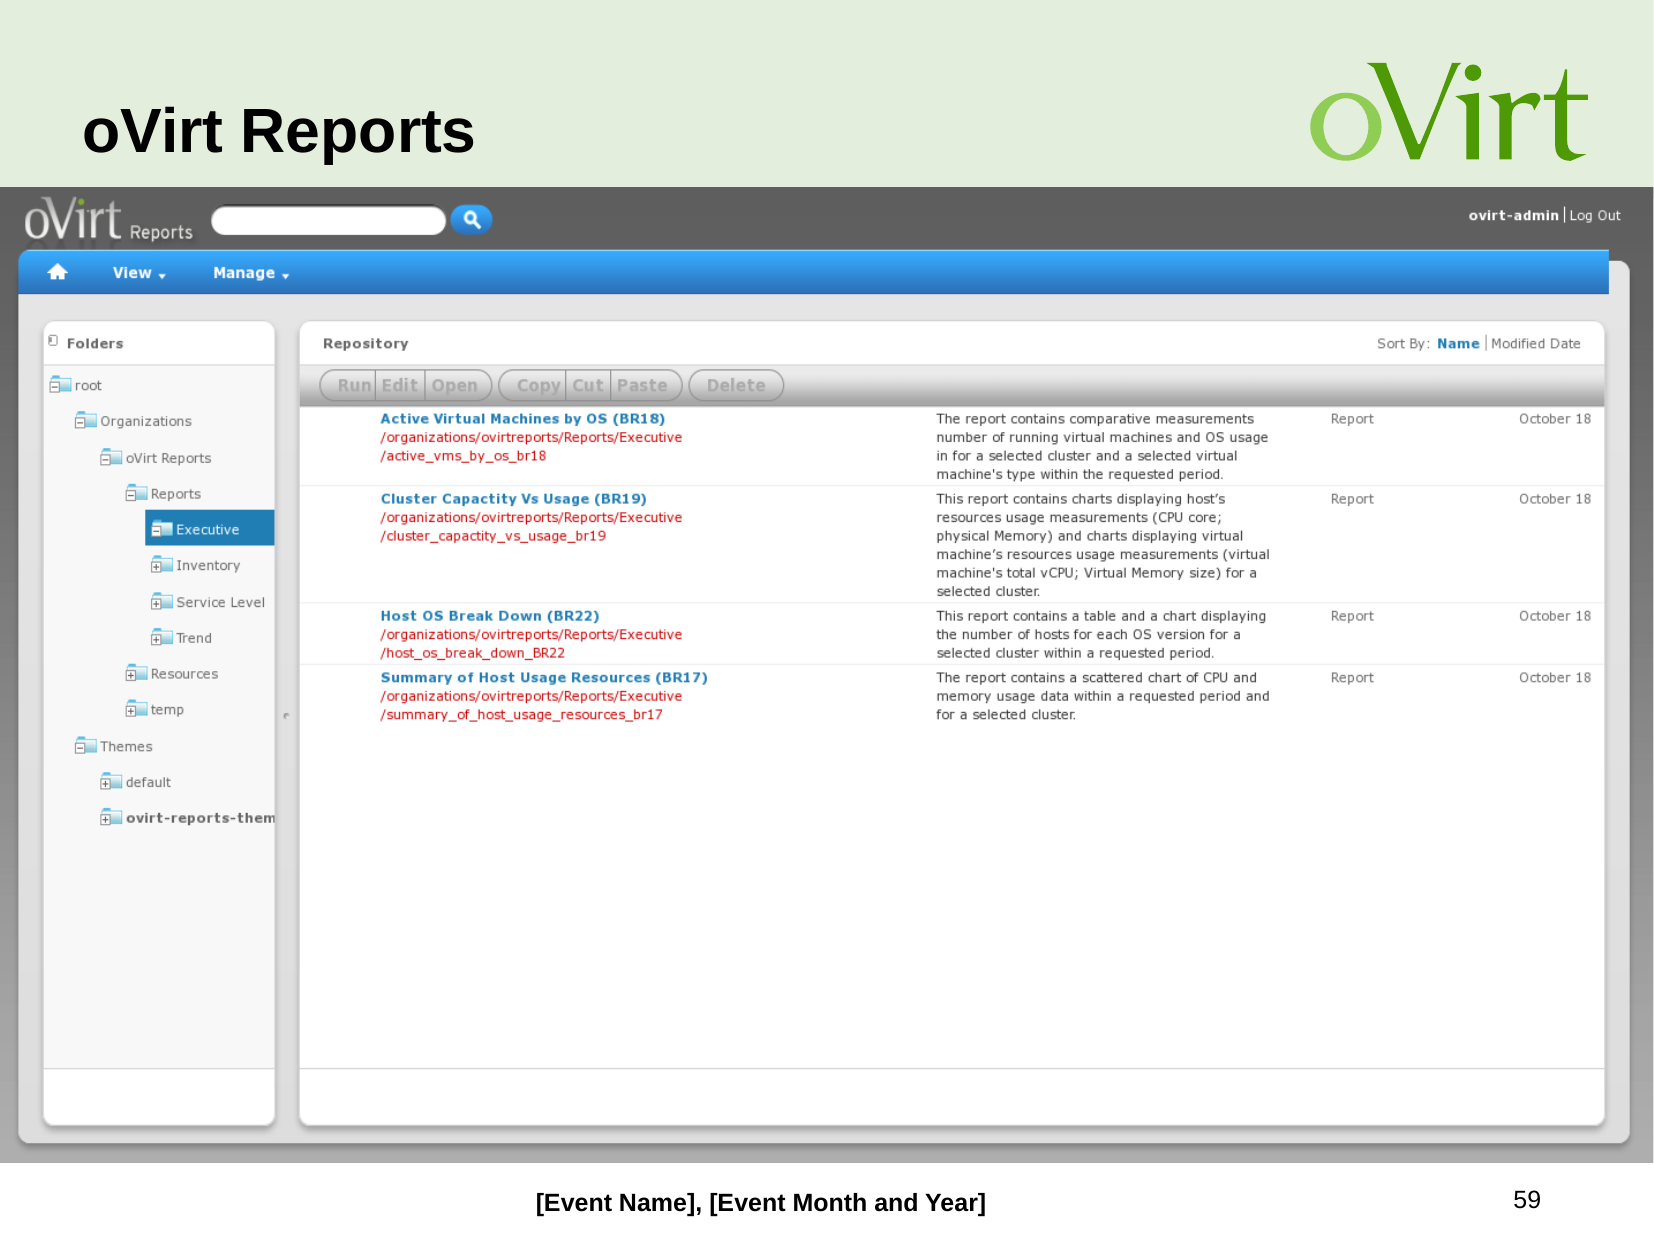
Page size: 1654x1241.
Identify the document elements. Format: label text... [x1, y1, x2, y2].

title oVirt Reports [82, 37, 1303, 187]
picture [0, 187, 1654, 1163]
